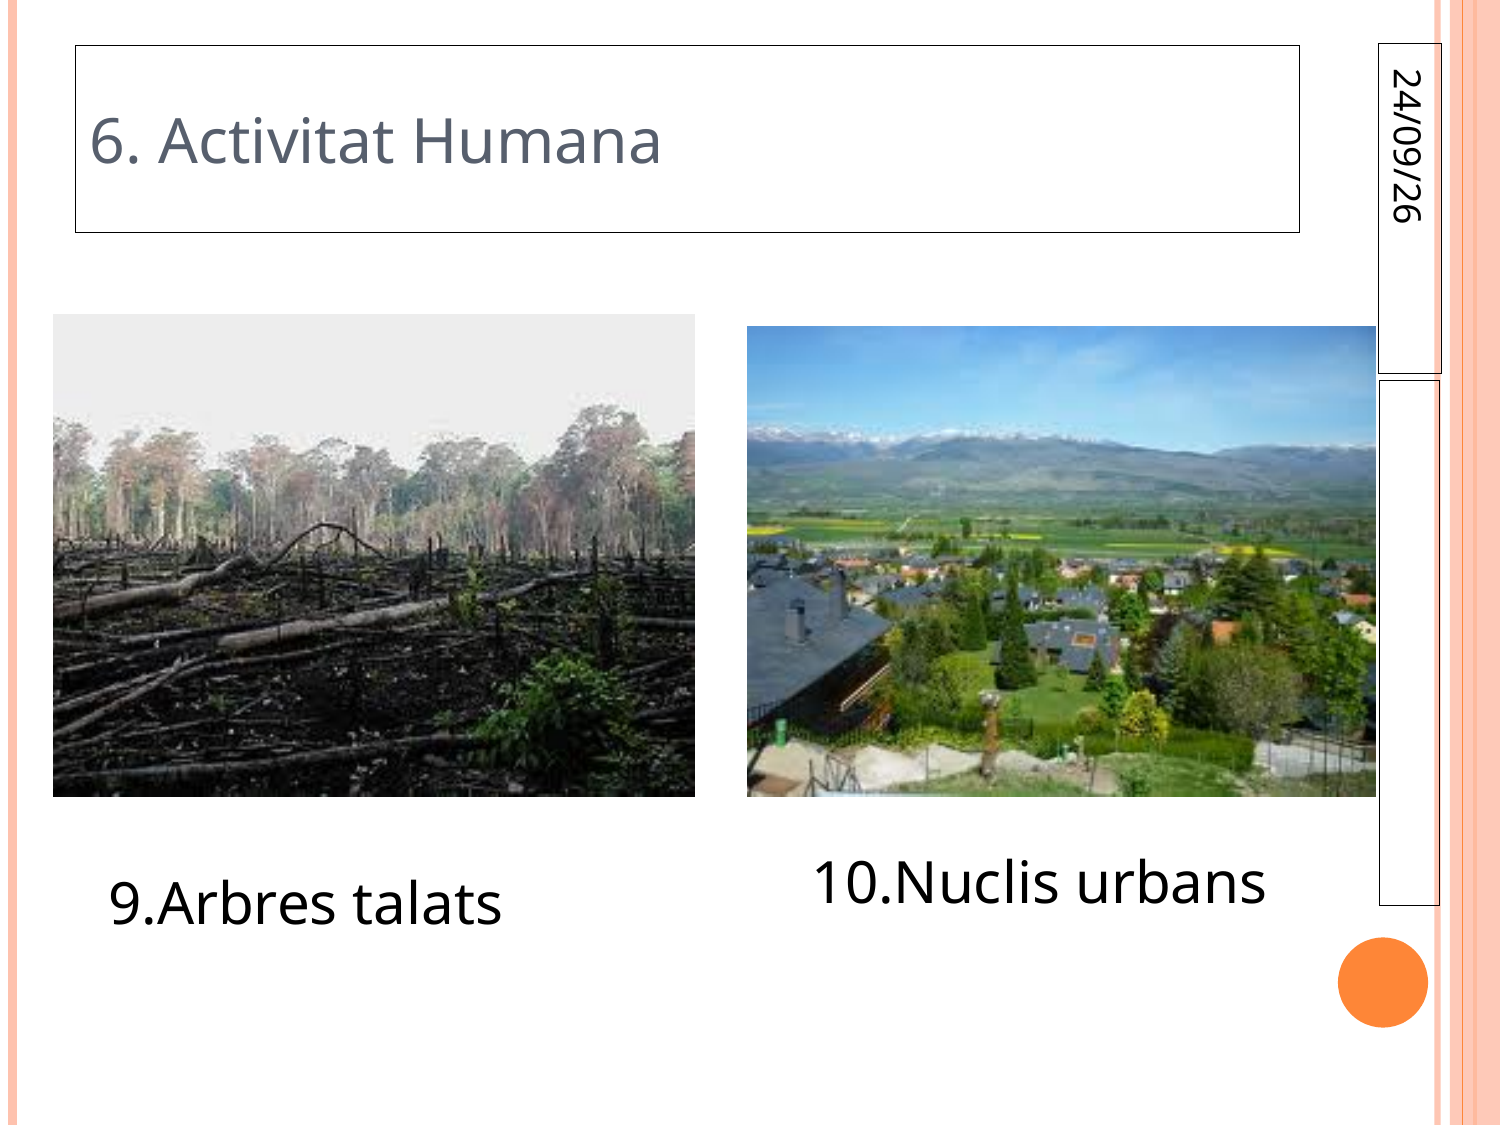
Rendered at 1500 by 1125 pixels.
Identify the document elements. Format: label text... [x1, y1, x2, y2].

text_box 9.Arbres talats [93, 855, 574, 941]
title 6. Activitat Humana [75, 45, 1300, 233]
picture [53, 314, 695, 797]
text_box 10.Nuclis urbans [797, 834, 1401, 920]
picture [747, 326, 1376, 797]
